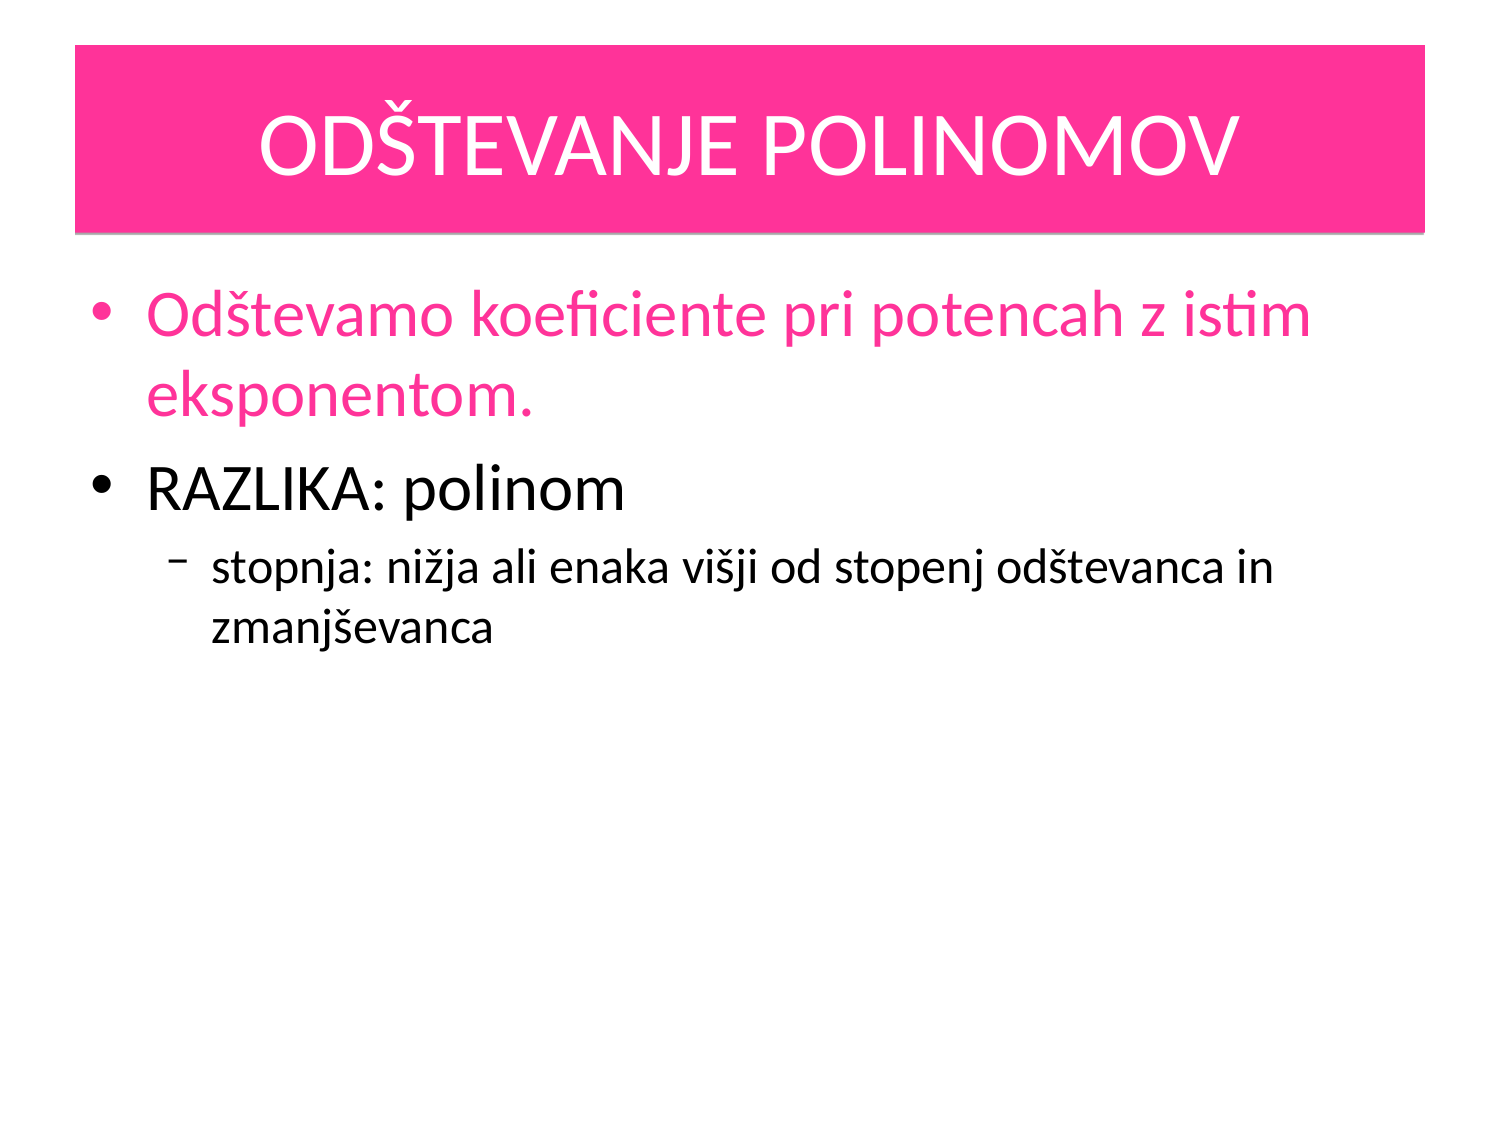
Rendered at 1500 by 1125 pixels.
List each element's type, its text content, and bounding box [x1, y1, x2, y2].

title ODŠTEVANJE POLINOMOV [75, 45, 1425, 233]
list Odštevamo koeficiente pri potencah z istim eksponentom. RAZLIKA: polinom stopnja: nižja ali enaka višji od stopenj odštevanca in zmanjševanca [75, 262, 1425, 1005]
